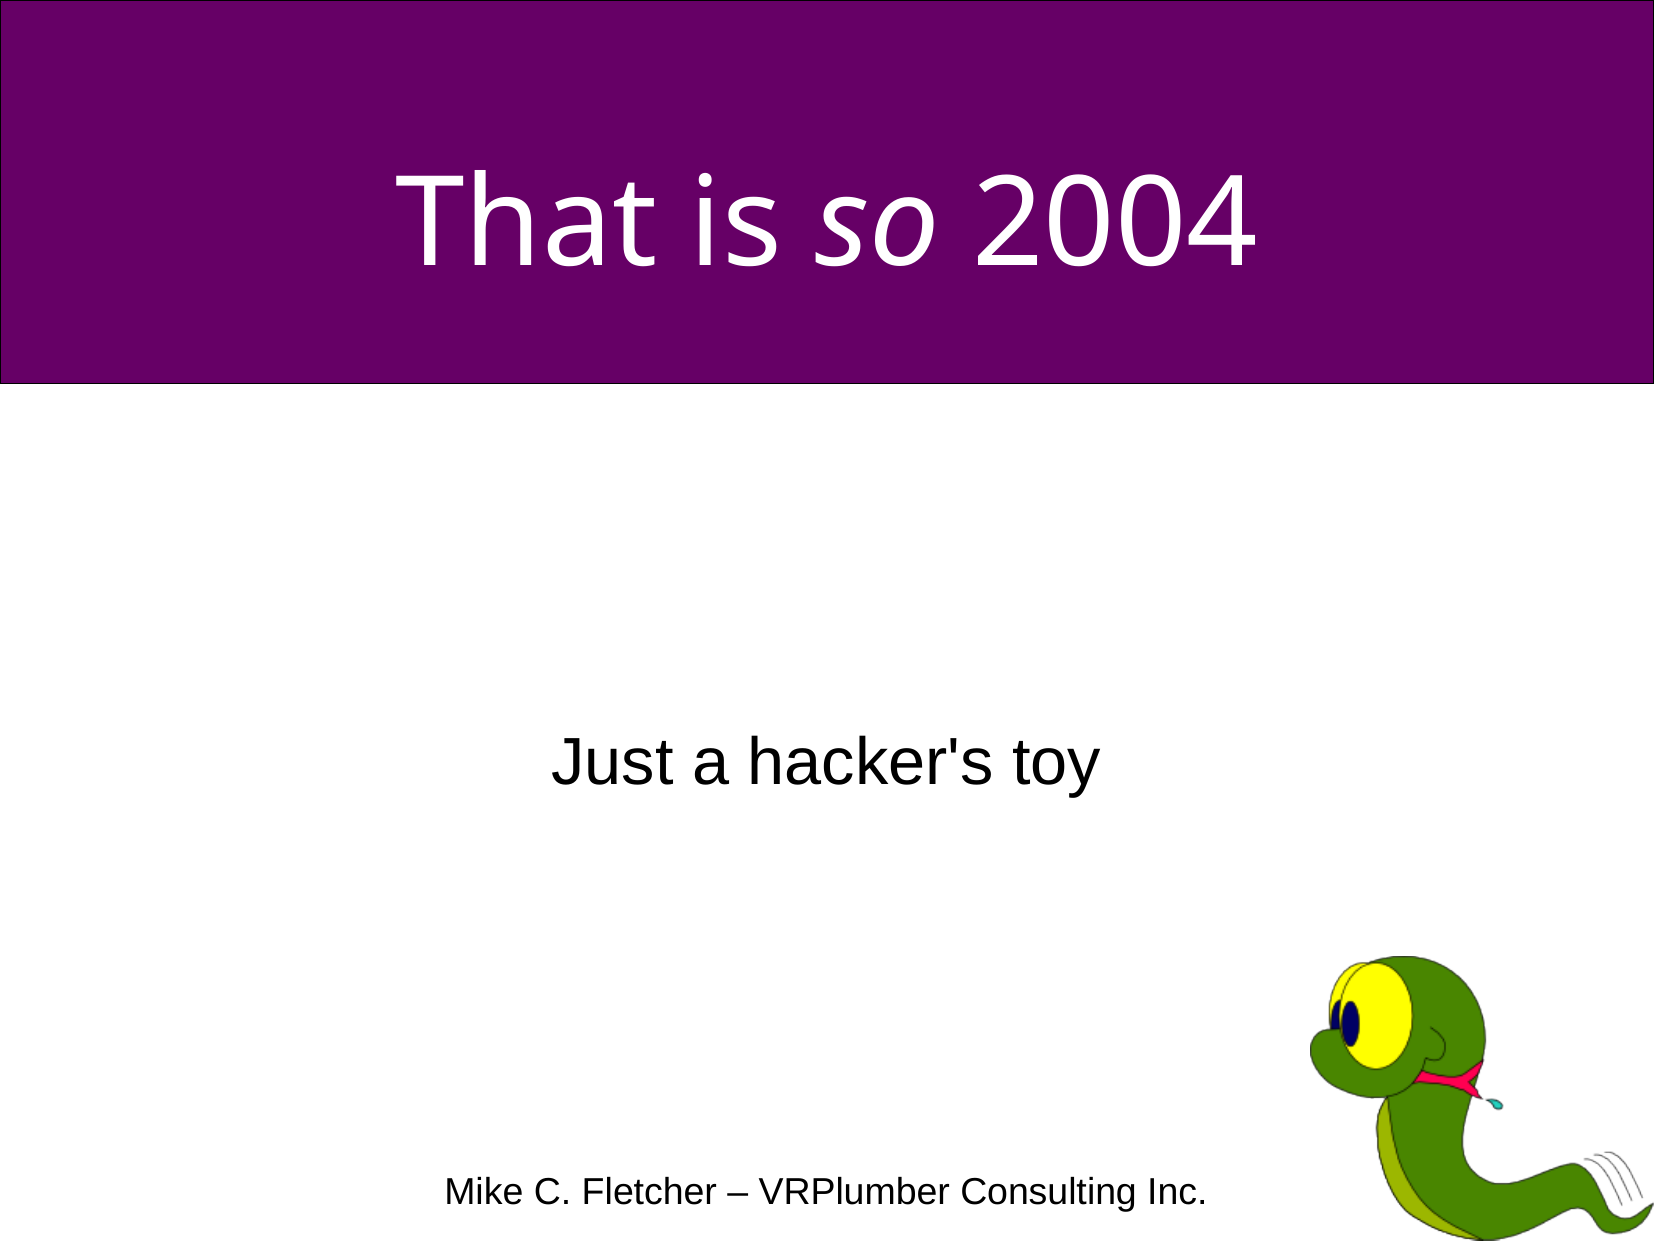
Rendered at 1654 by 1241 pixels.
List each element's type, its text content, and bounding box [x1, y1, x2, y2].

picture [1310, 956, 1654, 1241]
subtitle Just a hacker's toy [82, 420, 1571, 1102]
title That is so 2004 [82, 56, 1571, 377]
